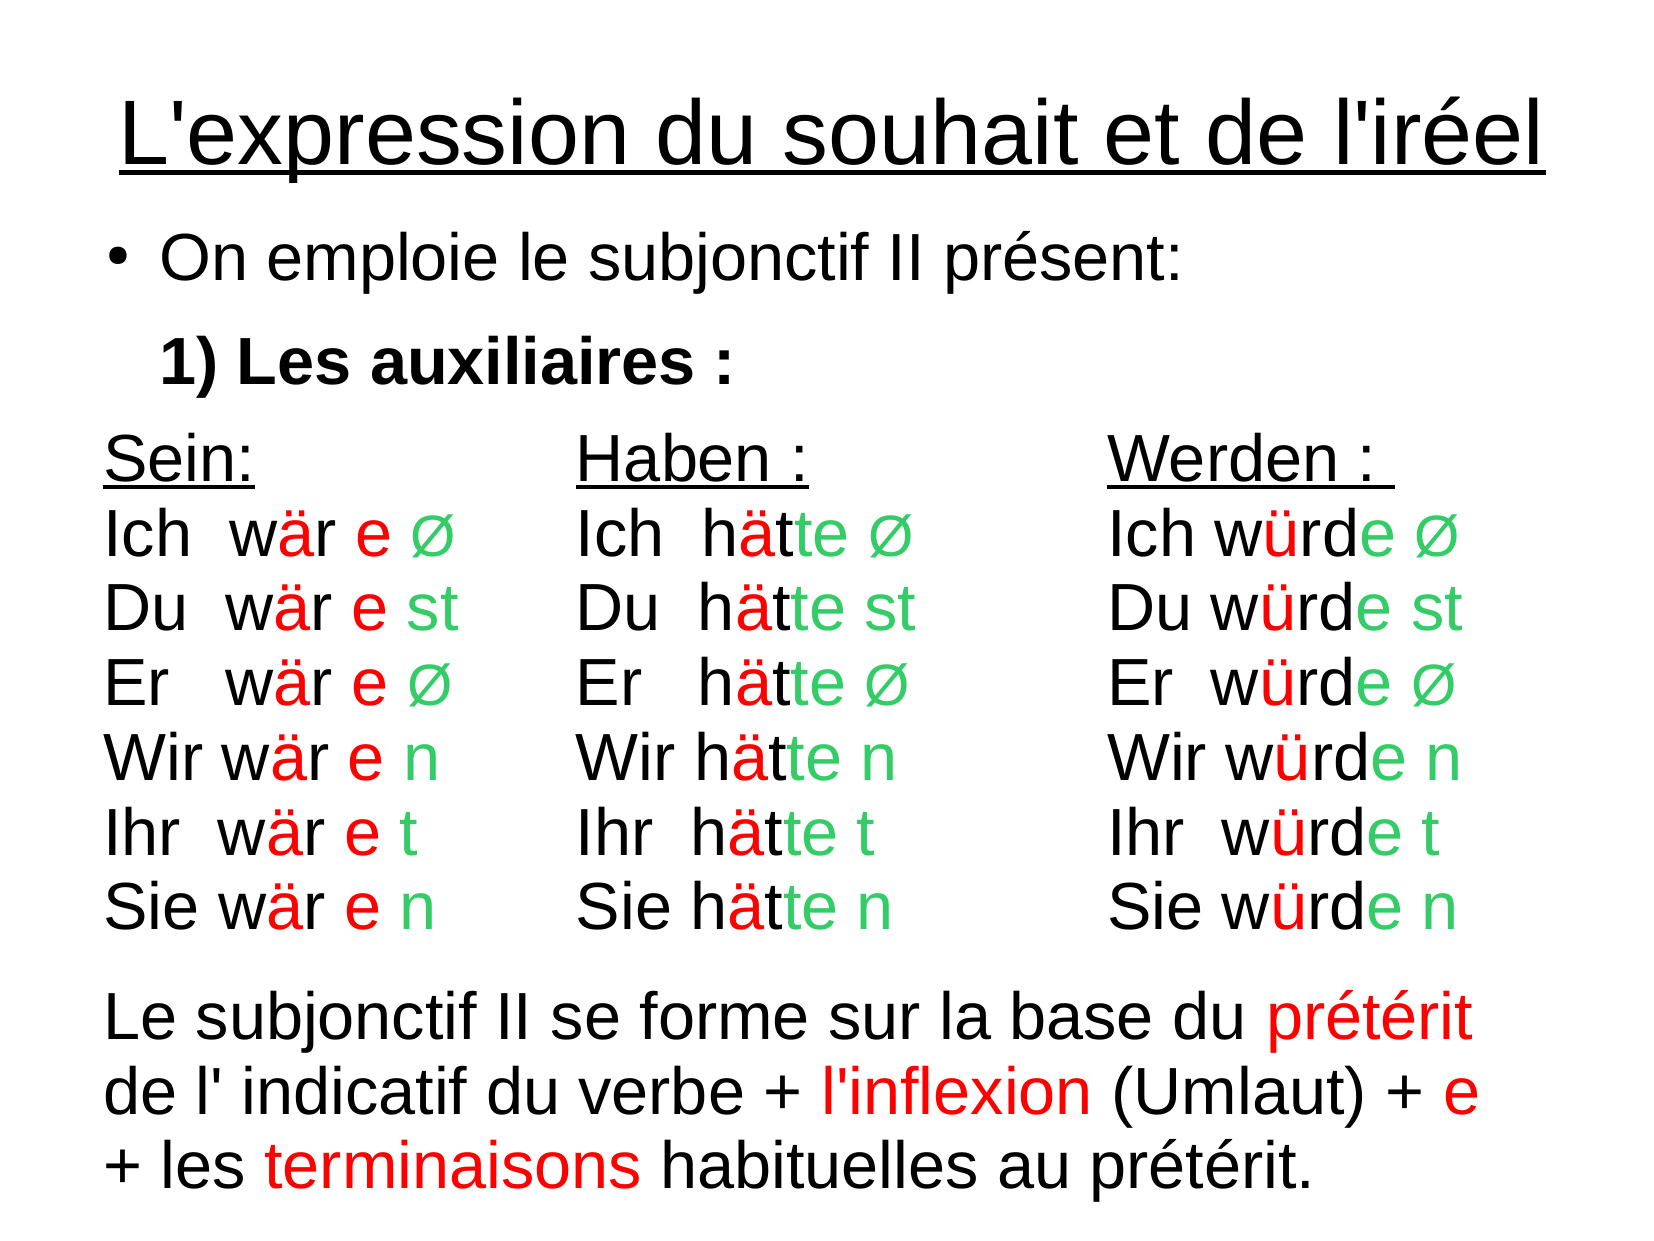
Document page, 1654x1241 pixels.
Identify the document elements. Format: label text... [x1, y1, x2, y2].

title L'expression du souhait et de l'iréel [88, 29, 1577, 220]
text_box Sein: Ich wär e Ø Du wär e st Er wär e Ø Wir wär e n Ihr wär e t Sie wär e n [88, 413, 561, 952]
text_box Le subjonctif II se forme sur la base du prétérit de l' indicatif du verbe + l'inflexion (Umlaut) + e + les terminaisons habituelles au prétérit. [88, 971, 1536, 1211]
text_box Werden : Ich würde Ø Du würde st Er würde Ø Wir würde n Ihr würde t Sie würde n [1092, 413, 1565, 952]
list On emploie le subjonctif II présent: 1) Les auxiliaires : [88, 220, 1577, 504]
text_box Haben : Ich hätte Ø Du hätte st Er hätte Ø Wir hätte n Ihr hätte t Sie hätte n [561, 413, 1004, 952]
